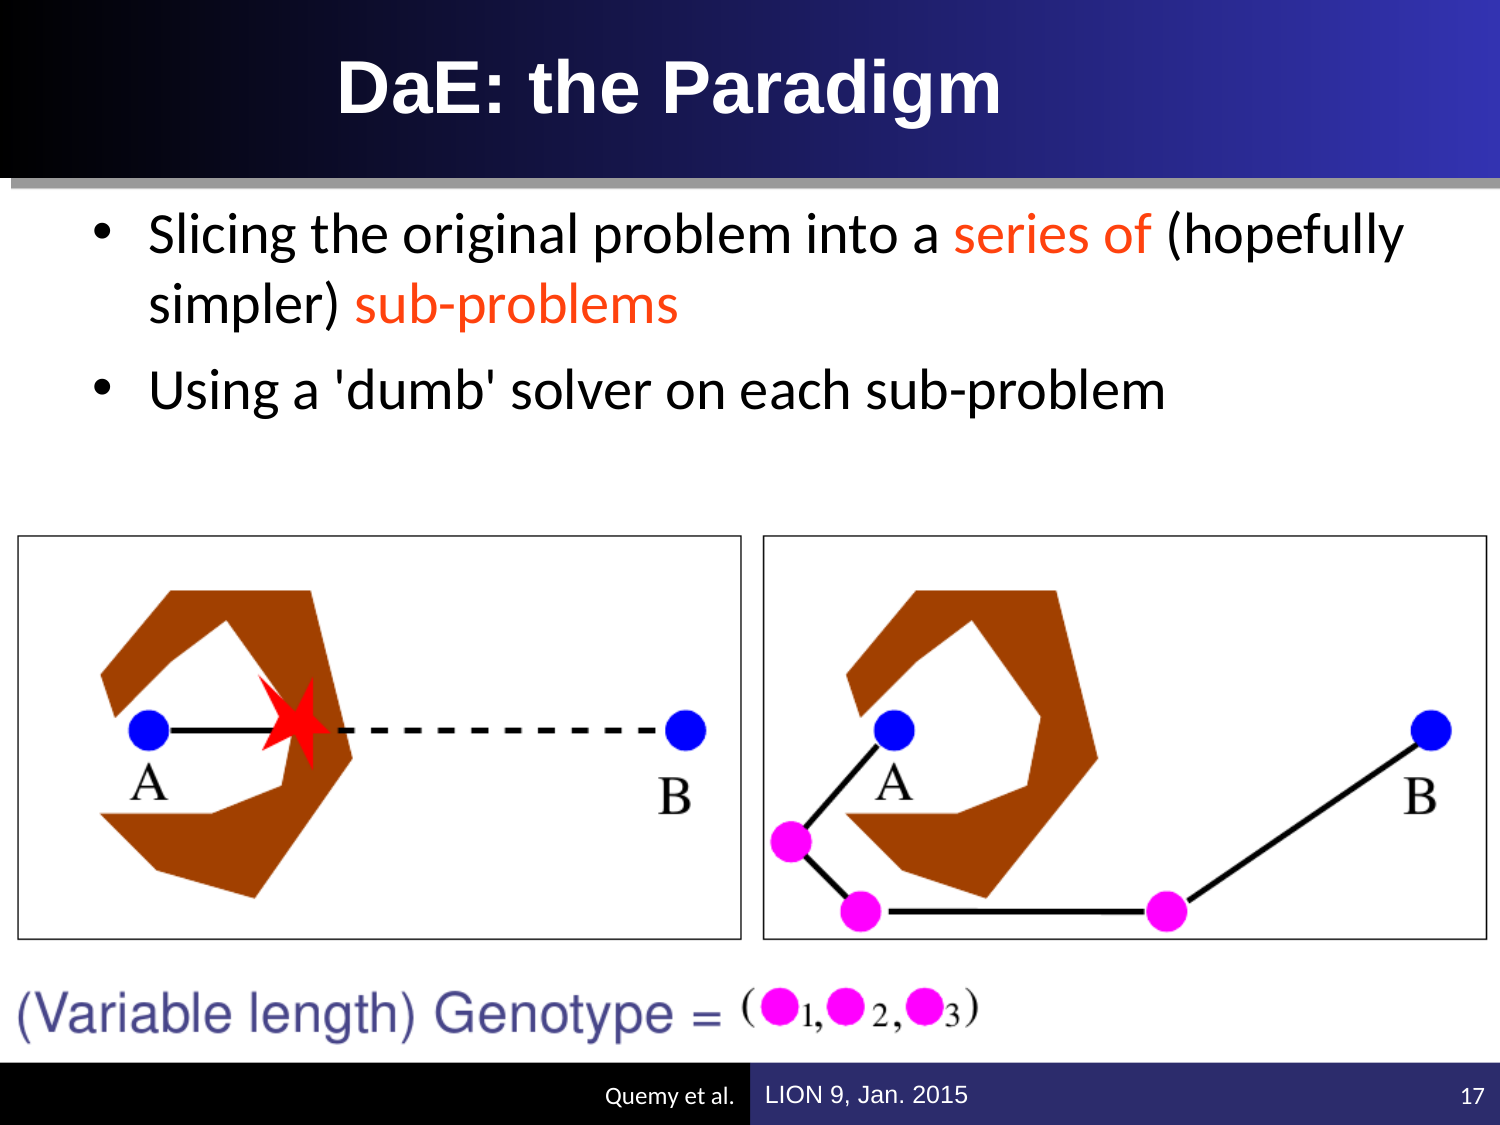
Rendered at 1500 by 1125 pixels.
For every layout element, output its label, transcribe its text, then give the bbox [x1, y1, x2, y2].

list Slicing the original problem into a series of (hopefully simpler) sub-problems Using a 'dumb' solver on each sub-problem [77, 187, 1488, 510]
text_box DaE: the Paradigm [322, 31, 1500, 137]
list Slicing the original problem into a series of (hopefully simpler) sub-problems Using a 'dumb' solver on each sub-problem [77, 1059, 1488, 1125]
picture [2, 510, 1500, 1059]
